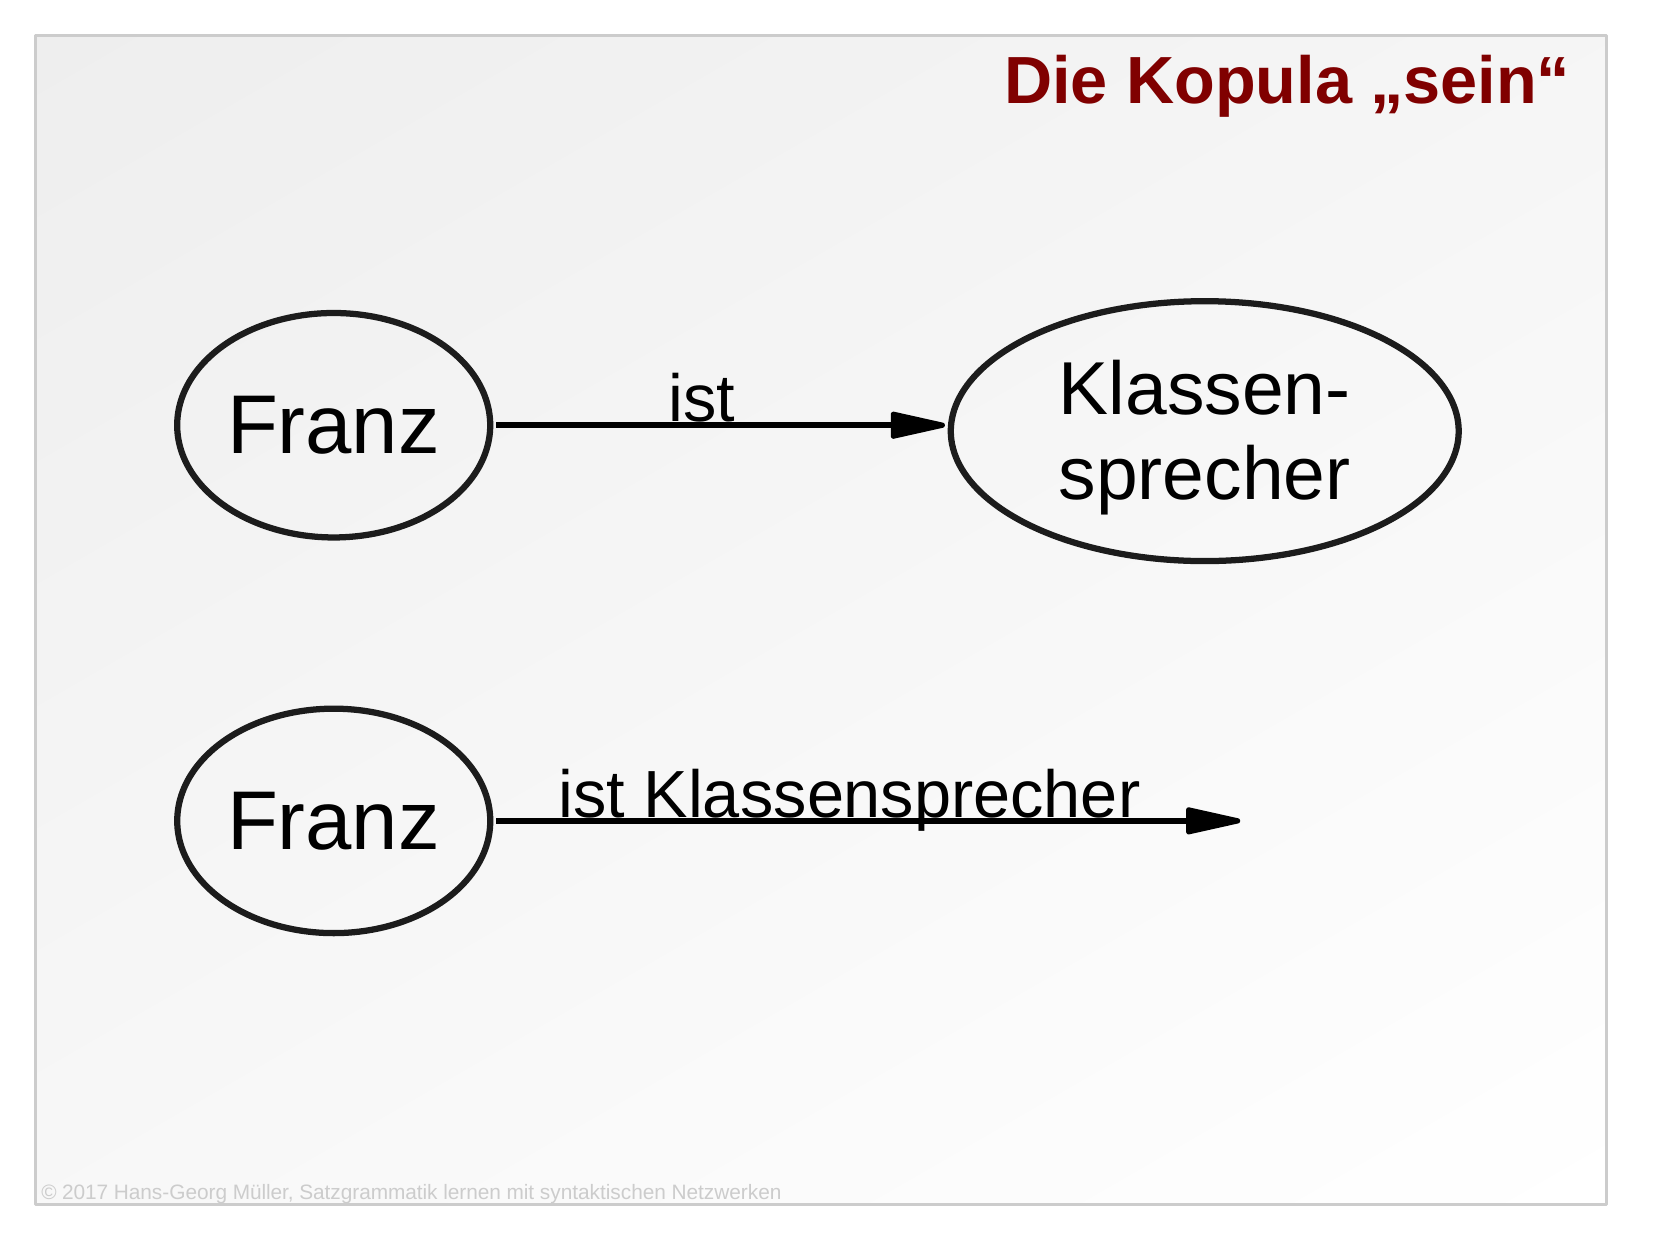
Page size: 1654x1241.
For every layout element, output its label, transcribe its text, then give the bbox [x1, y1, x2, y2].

title Die Kopula „sein“ [83, 43, 1572, 193]
text_box Franz [177, 708, 491, 934]
text_box Klassen- sprecher [950, 301, 1459, 562]
text_box Franz [177, 312, 491, 538]
